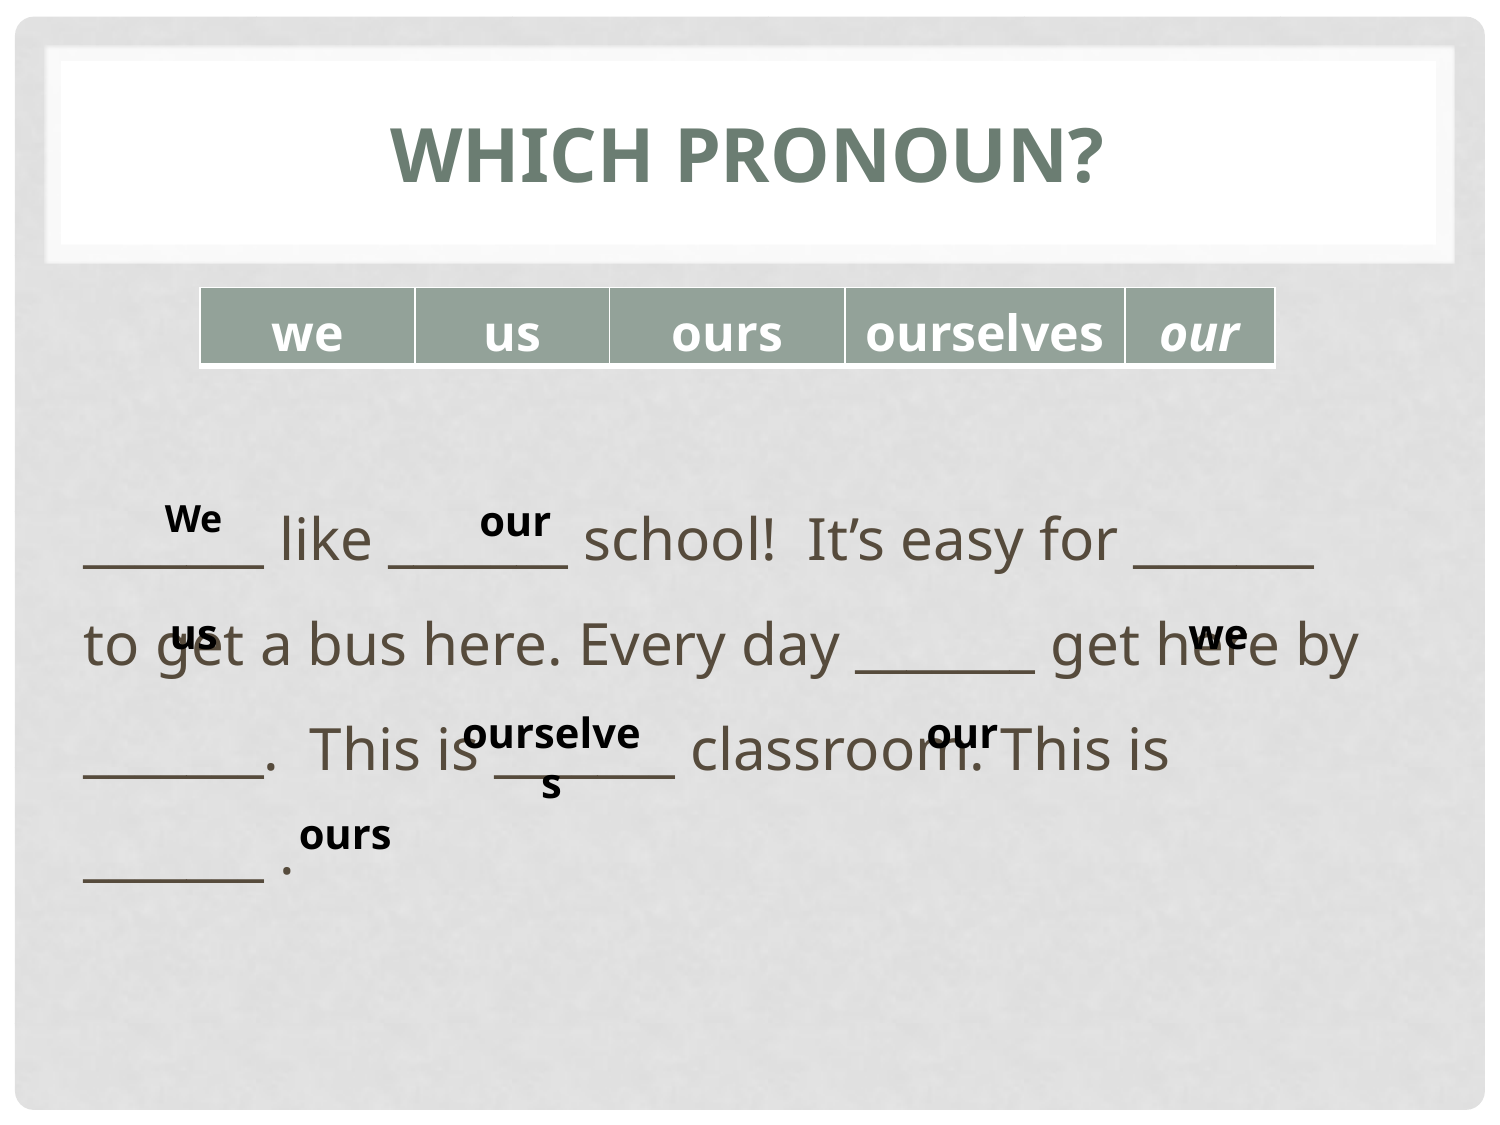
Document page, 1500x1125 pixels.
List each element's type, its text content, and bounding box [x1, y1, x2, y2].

text_box ourselves [440, 699, 663, 815]
table_header our [1126, 288, 1274, 363]
table_header we [201, 288, 414, 363]
list _______ like _______ school! It’s easy for _______ to get a bus here. Every day _______ get here by _______. This is _______ classroom. This is _______ . [50, 282, 1400, 925]
text_box us [112, 600, 275, 665]
title Which pronoun? [69, 66, 1425, 238]
table_header ours [610, 288, 844, 363]
text_box ours [259, 800, 432, 865]
text_box our [440, 487, 591, 553]
table_header ourselves [846, 288, 1124, 363]
text_box our [887, 699, 1038, 765]
picture [14, 16, 1485, 1110]
text_box we [1149, 600, 1288, 665]
text_box We [124, 487, 263, 548]
table_header us [416, 288, 609, 363]
